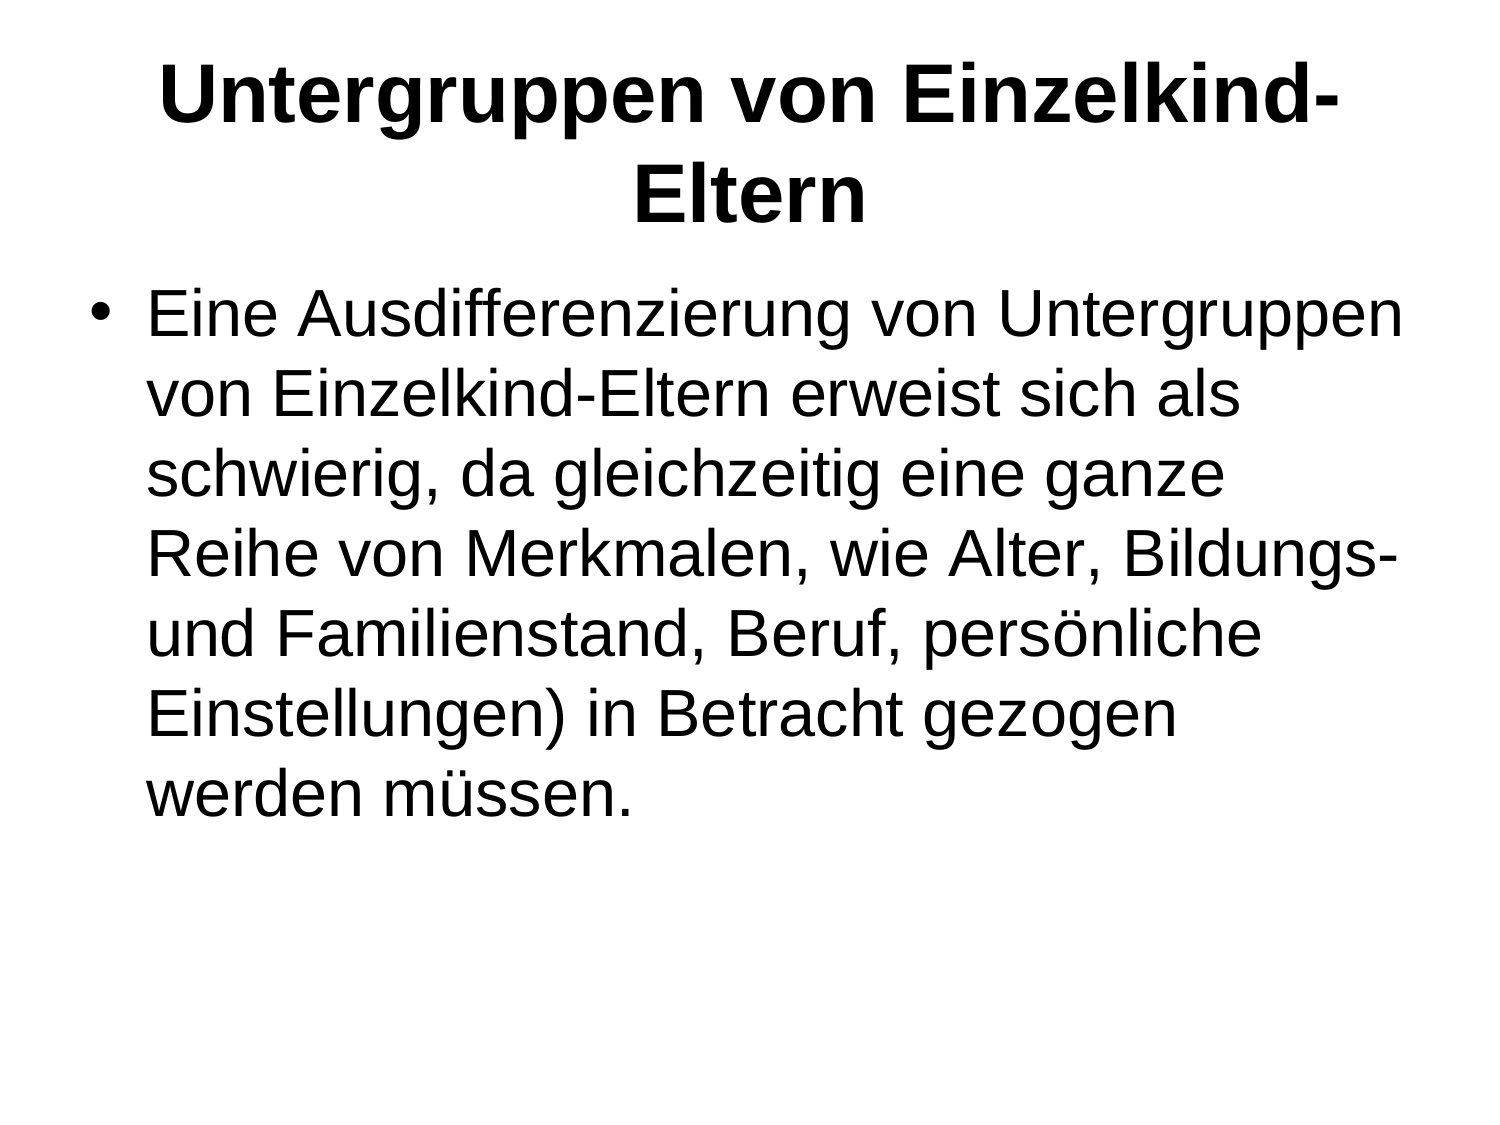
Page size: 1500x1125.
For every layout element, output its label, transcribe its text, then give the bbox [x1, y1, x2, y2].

title Untergruppen von Einzelkind-Eltern [75, 45, 1426, 233]
list Eine Ausdifferenzierung von Untergruppen von Einzelkind-Eltern erweist sich als schwierig, da gleichzeitig eine ganze Reihe von Merkmalen, wie Alter, Bildungs- und Familienstand, Beruf, persönliche Einstellungen) in Betracht gezogen werden müssen. [75, 262, 1426, 1005]
